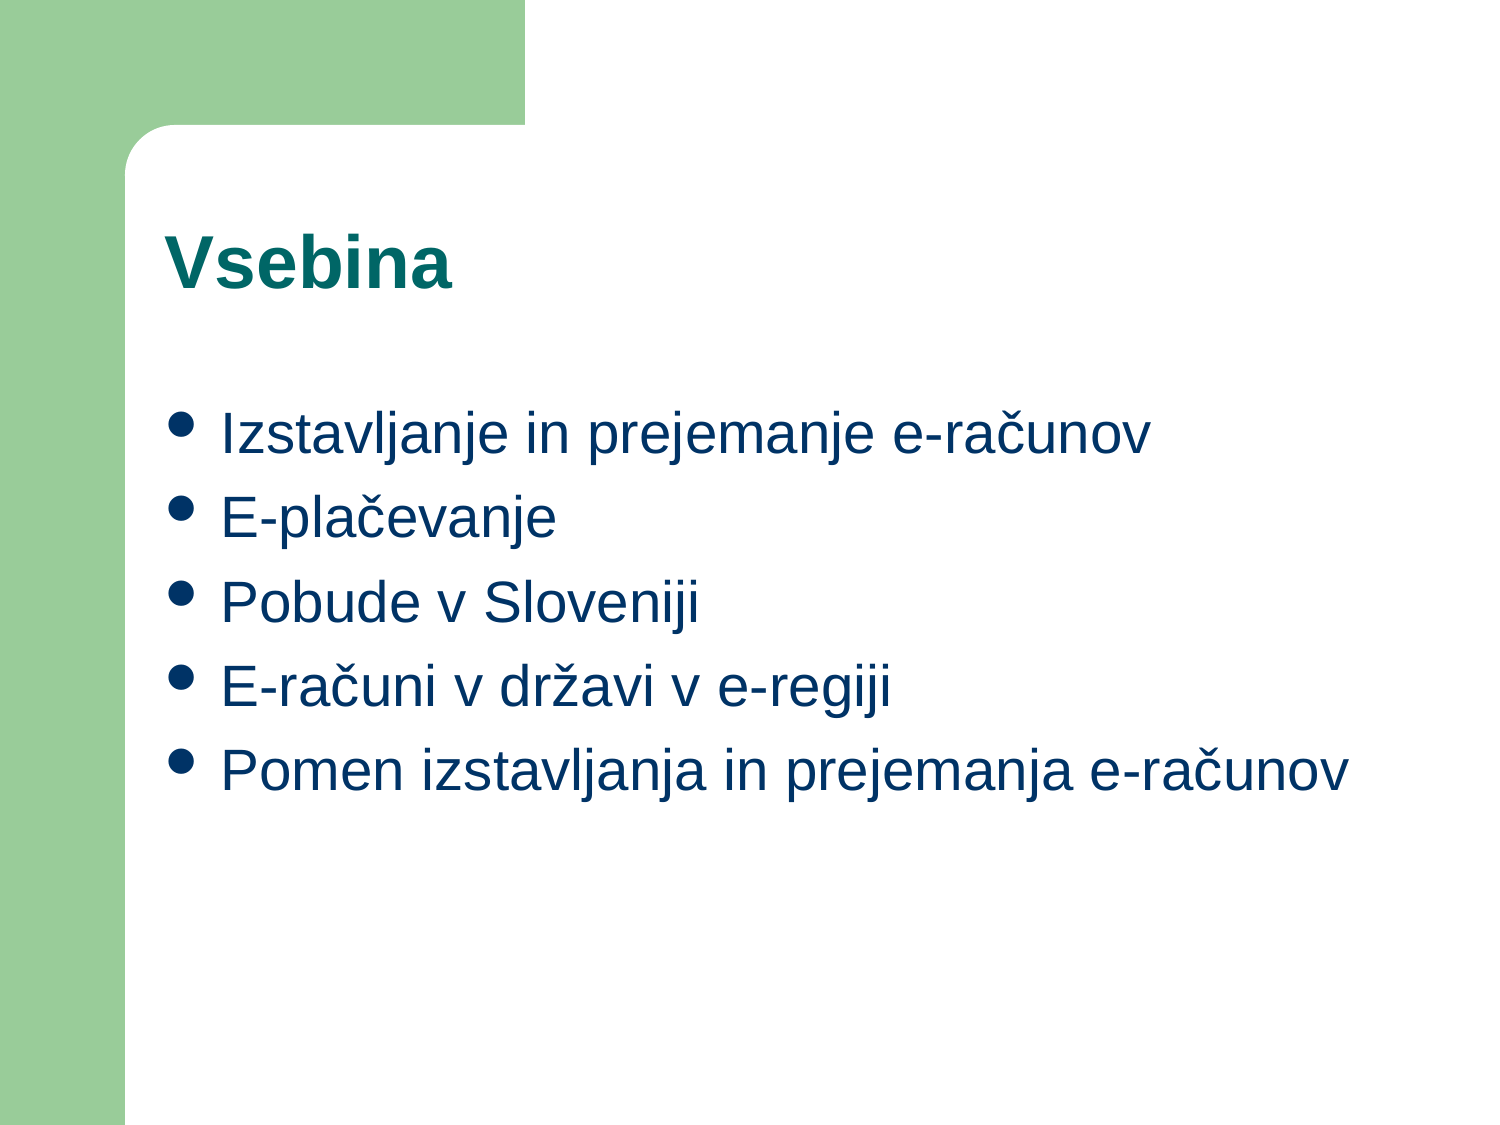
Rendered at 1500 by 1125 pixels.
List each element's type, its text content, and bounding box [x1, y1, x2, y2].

title Vsebina [149, 124, 1463, 313]
list Izstavljanje in prejemanje e-računov E-plačevanje Pobude v Sloveniji E-računi v državi v e-regiji Pomen izstavljanja in prejemanja e-računov [149, 387, 1463, 1000]
